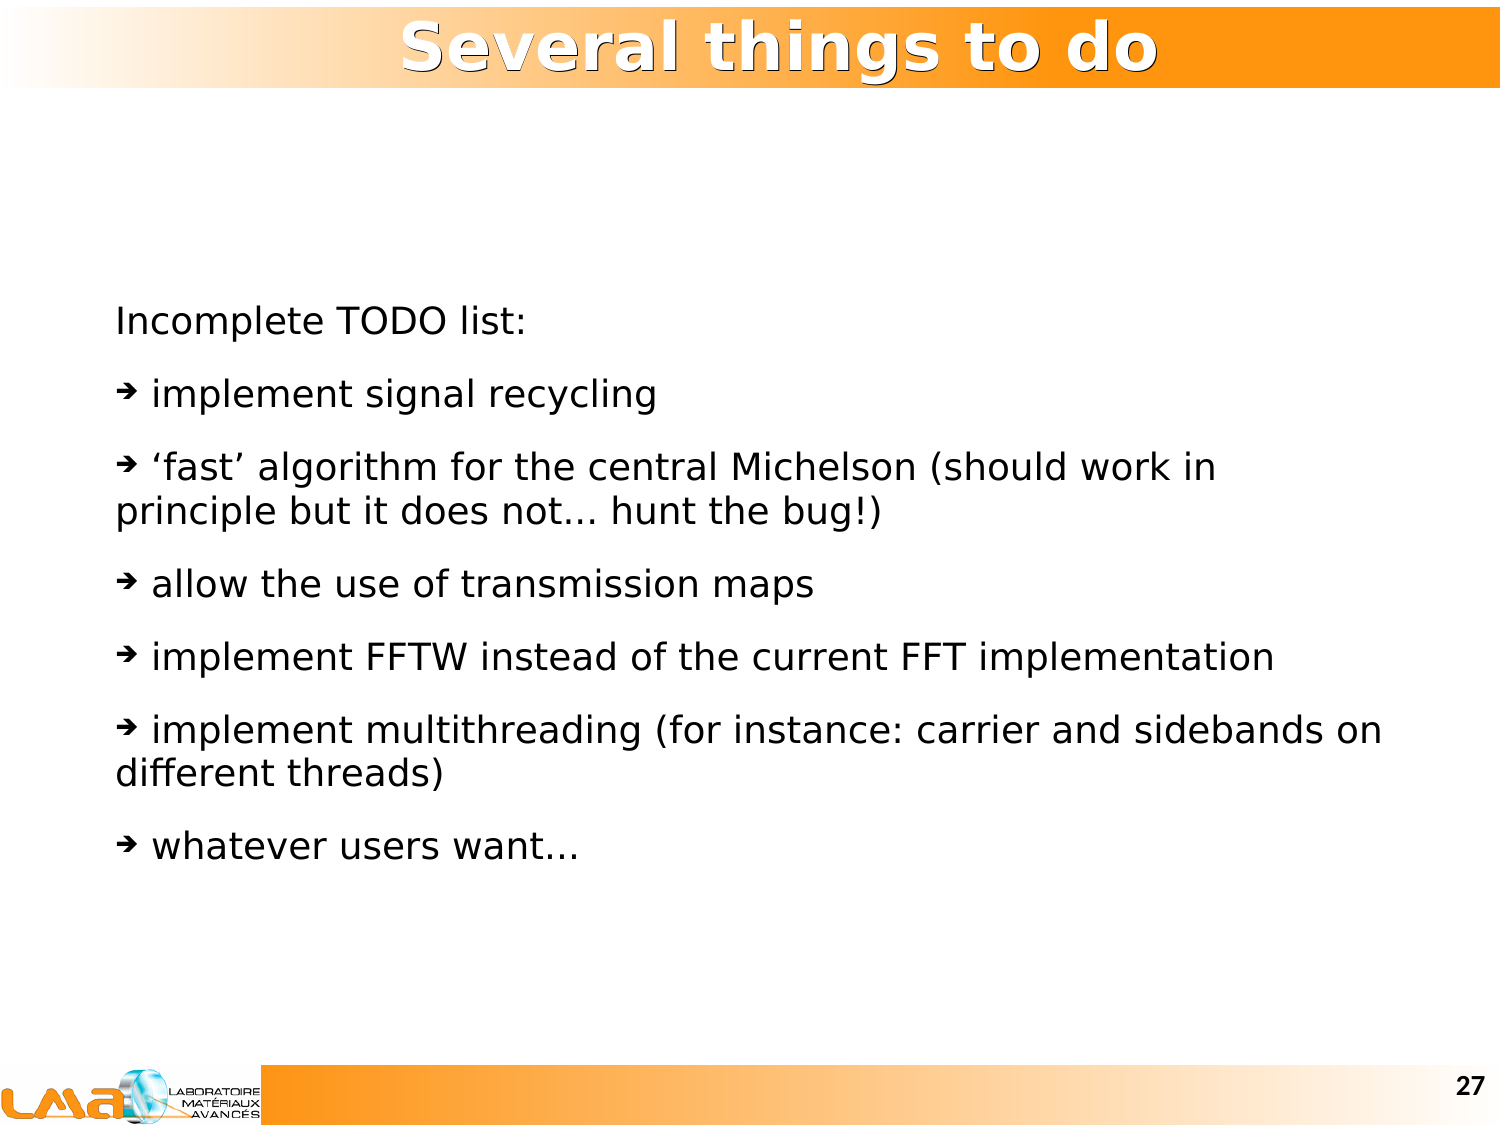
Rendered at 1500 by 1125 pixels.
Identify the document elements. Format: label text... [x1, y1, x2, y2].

text_box Incomplete TODO list: implement signal recycling ‘fast’ algorithm for the central Michelson (should work in principle but it does not... hunt the bug!) allow the use of transmission maps implement FFTW instead of the current FFT implementation implement multithreading (for instance: carrier and sidebands on different threads) whatever users want... [100, 270, 1400, 855]
picture [0, 1065, 261, 1125]
title Several things to do [0, 7, 1500, 88]
